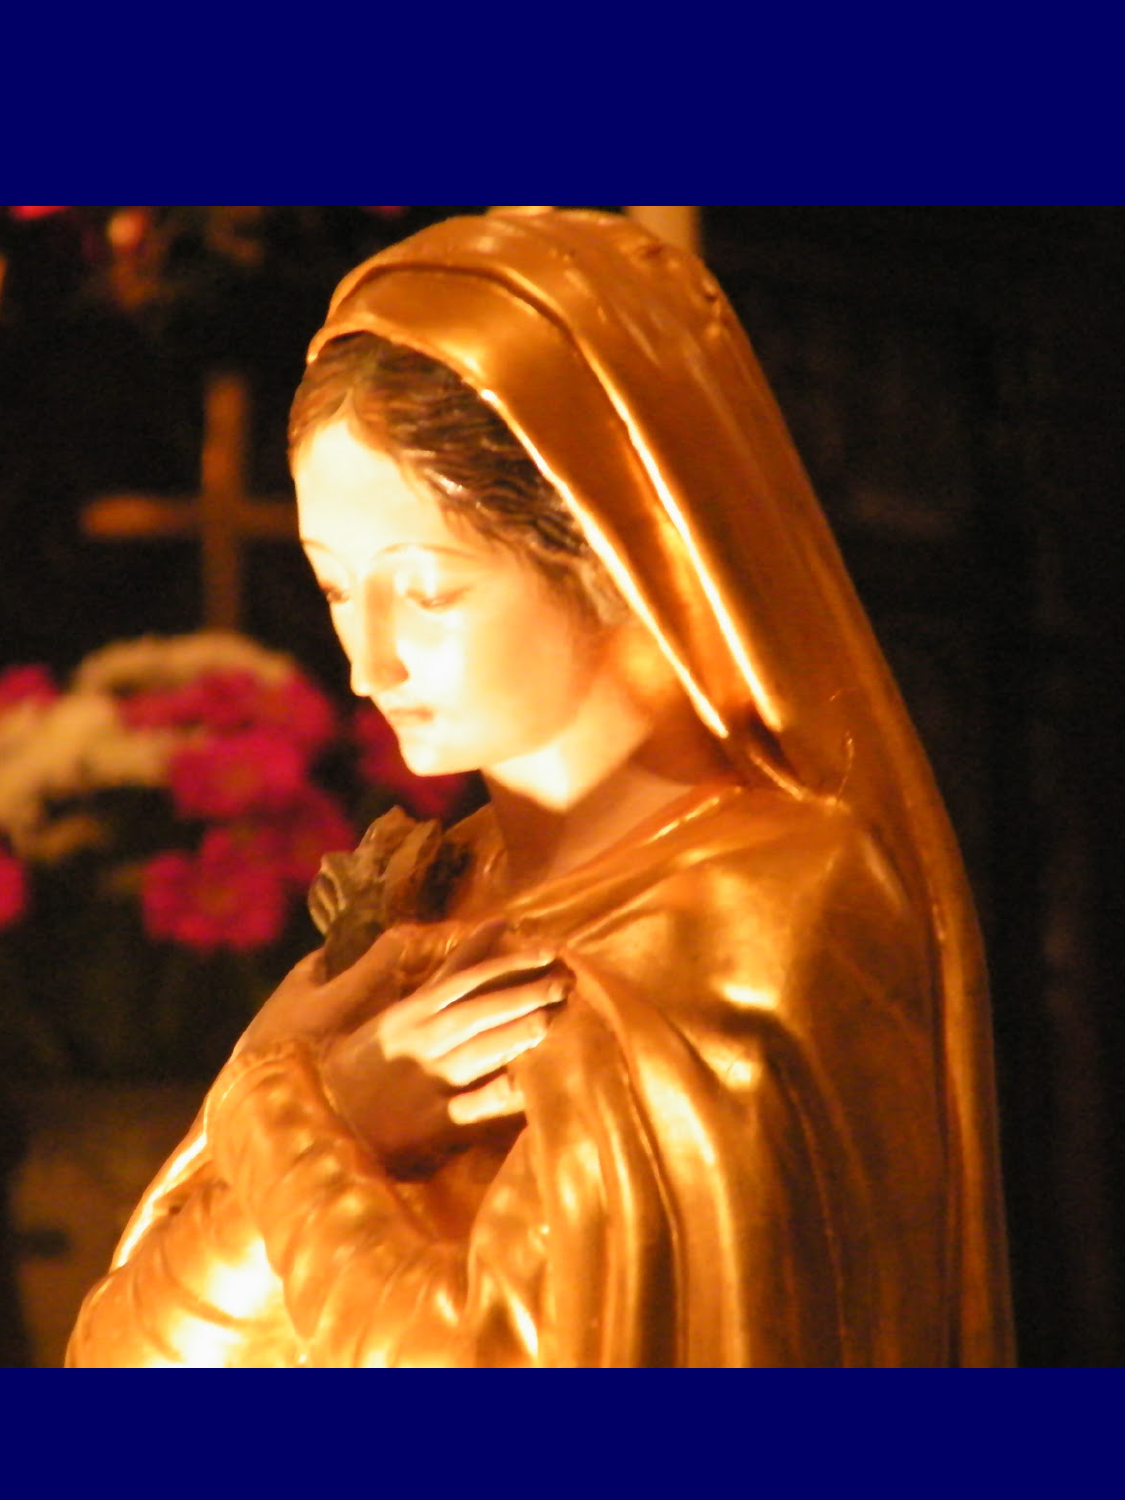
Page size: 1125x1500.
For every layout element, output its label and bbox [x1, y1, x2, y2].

picture [0, 206, 1125, 1368]
